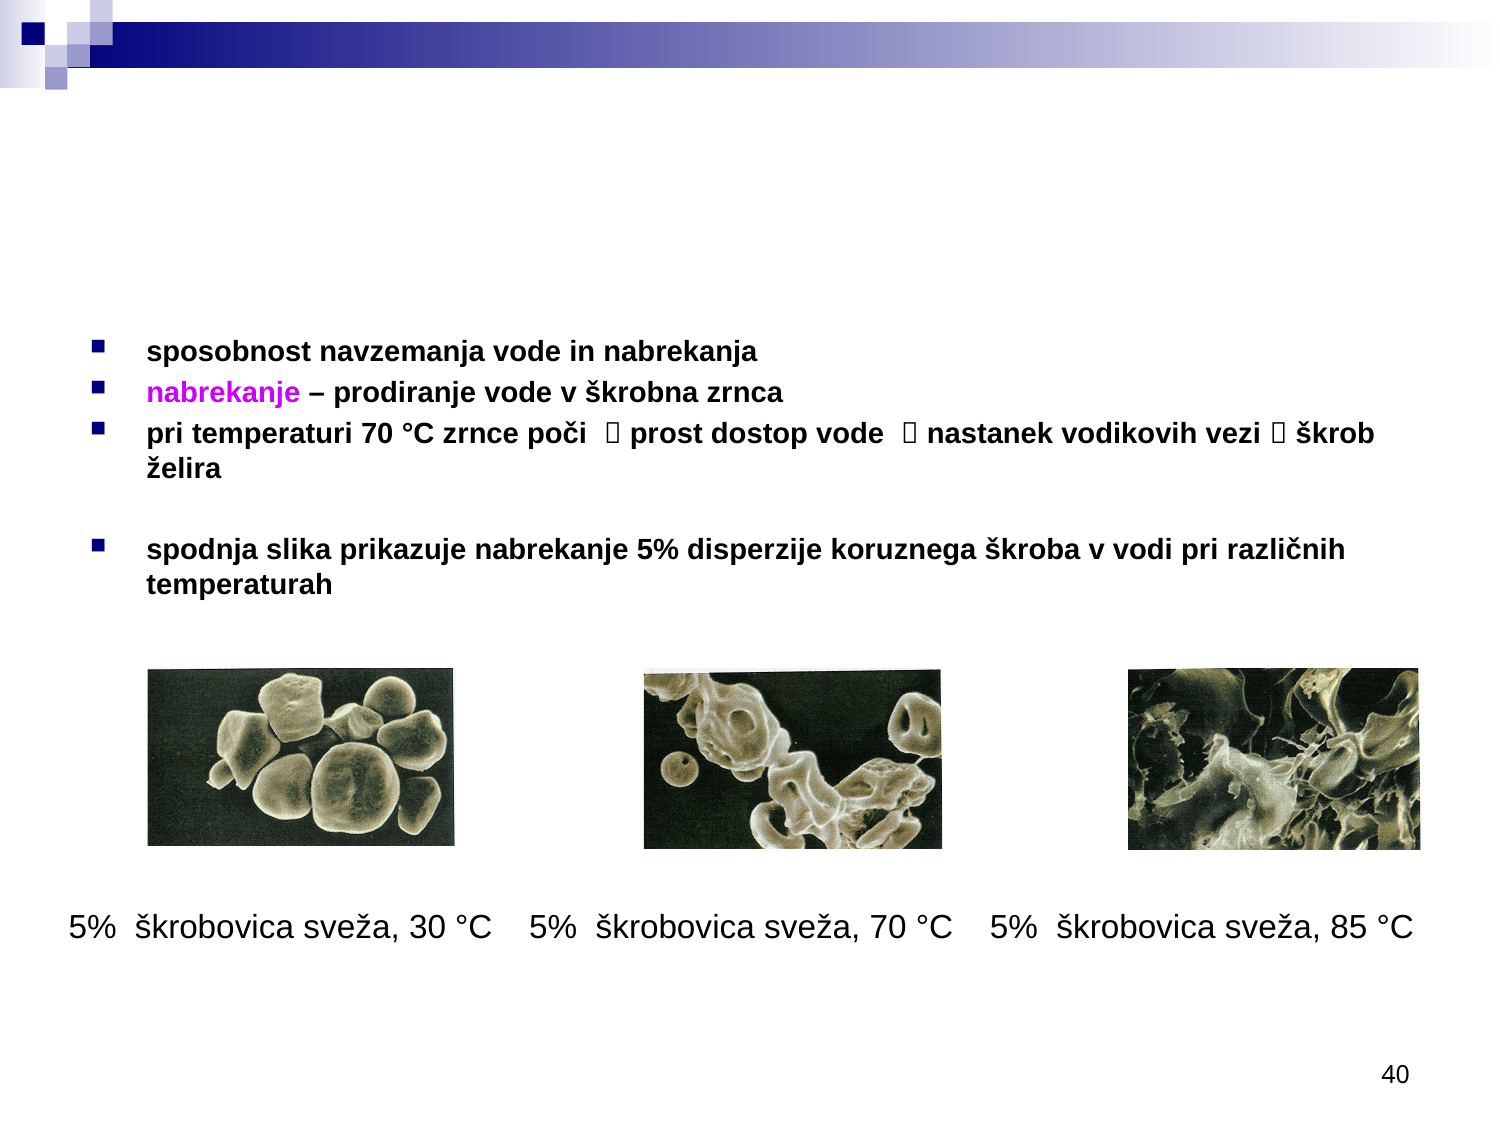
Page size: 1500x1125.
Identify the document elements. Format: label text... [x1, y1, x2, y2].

list sposobnost navzemanja vode in nabrekanja nabrekanje – prodiranje vode v škrobna zrnca pri temperaturi 70 °C zrnce poči  prost dostop vode  nastanek vodikovih vezi  škrob želira spodnja slika prikazuje nabrekanje 5% disperzije koruznega škroba v vodi pri različnih temperaturah [75, 324, 1425, 632]
picture [643, 668, 943, 849]
picture [147, 668, 456, 846]
slide_number <number> [1074, 1025, 1425, 1100]
picture [1128, 668, 1421, 850]
text_box 5% škrobovica sveža, 30 °C 5% škrobovica sveža, 70 °C 5% škrobovica sveža, 85 °C [0, 893, 1441, 954]
